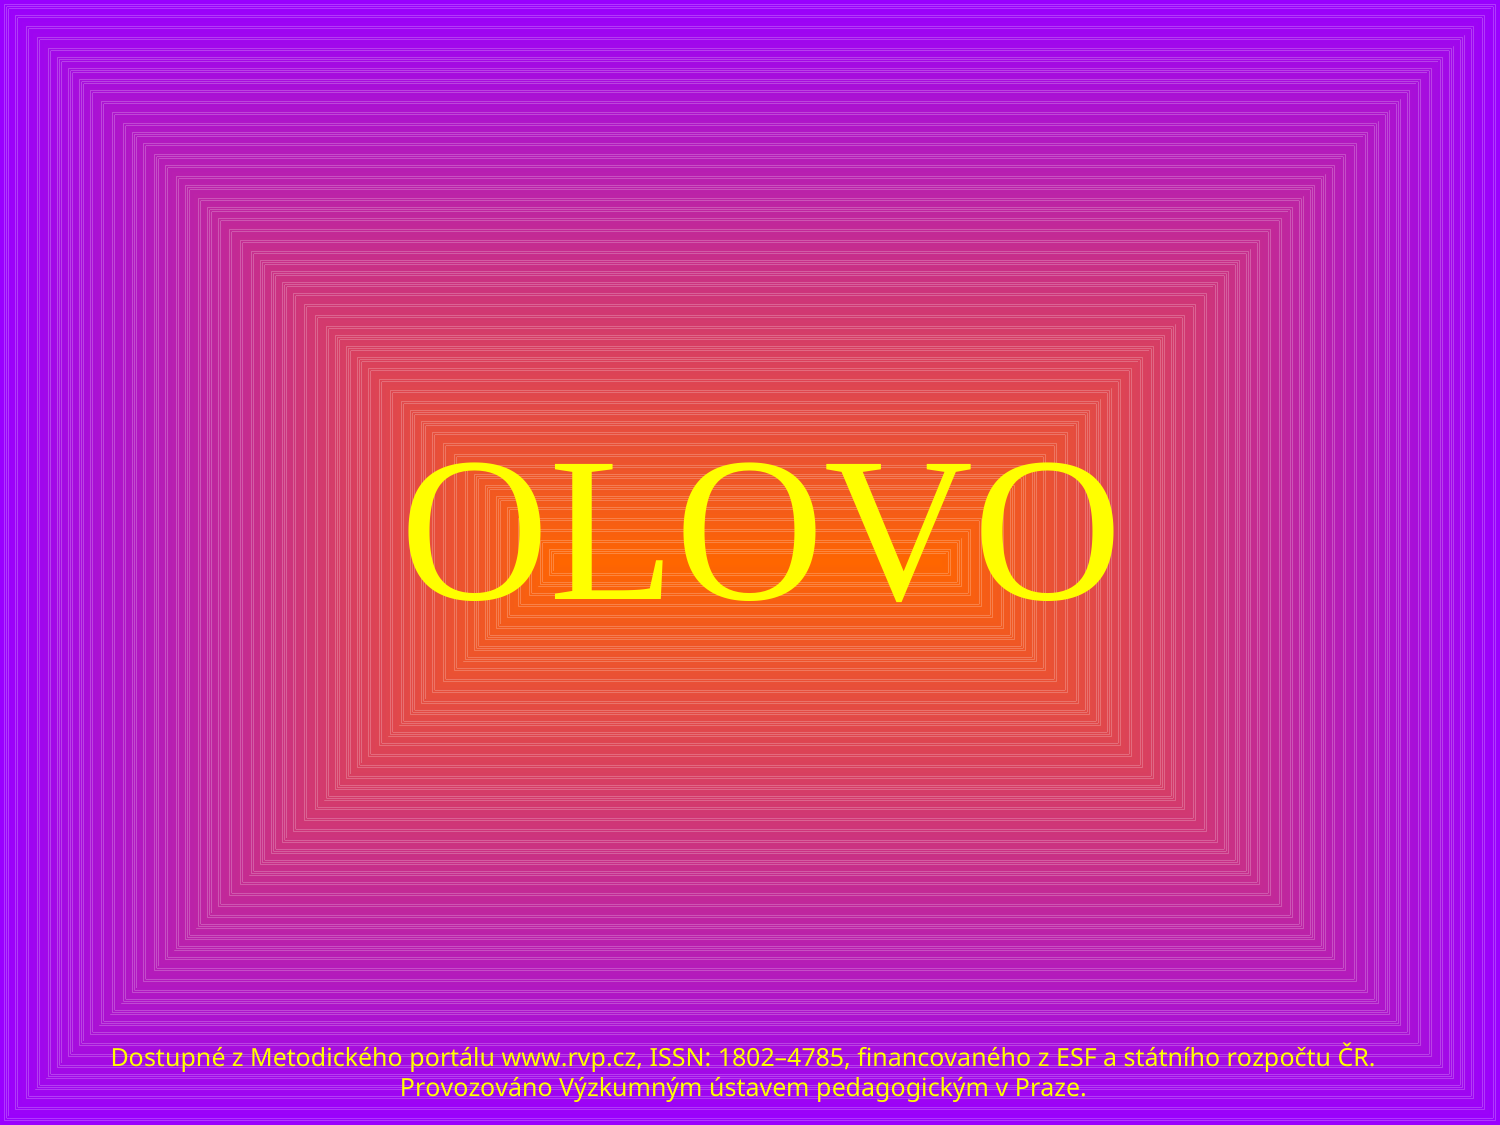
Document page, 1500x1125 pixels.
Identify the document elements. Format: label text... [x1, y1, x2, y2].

text_box Dostupné z Metodického portálu www.rvp.cz, ISSN: 1802–4785, financovaného z ESF a státního rozpočtu ČR. Provozováno Výzkumným ústavem pedagogickým v Praze. [35, 1041, 1454, 1102]
text_box OLOVO [100, 385, 1424, 649]
